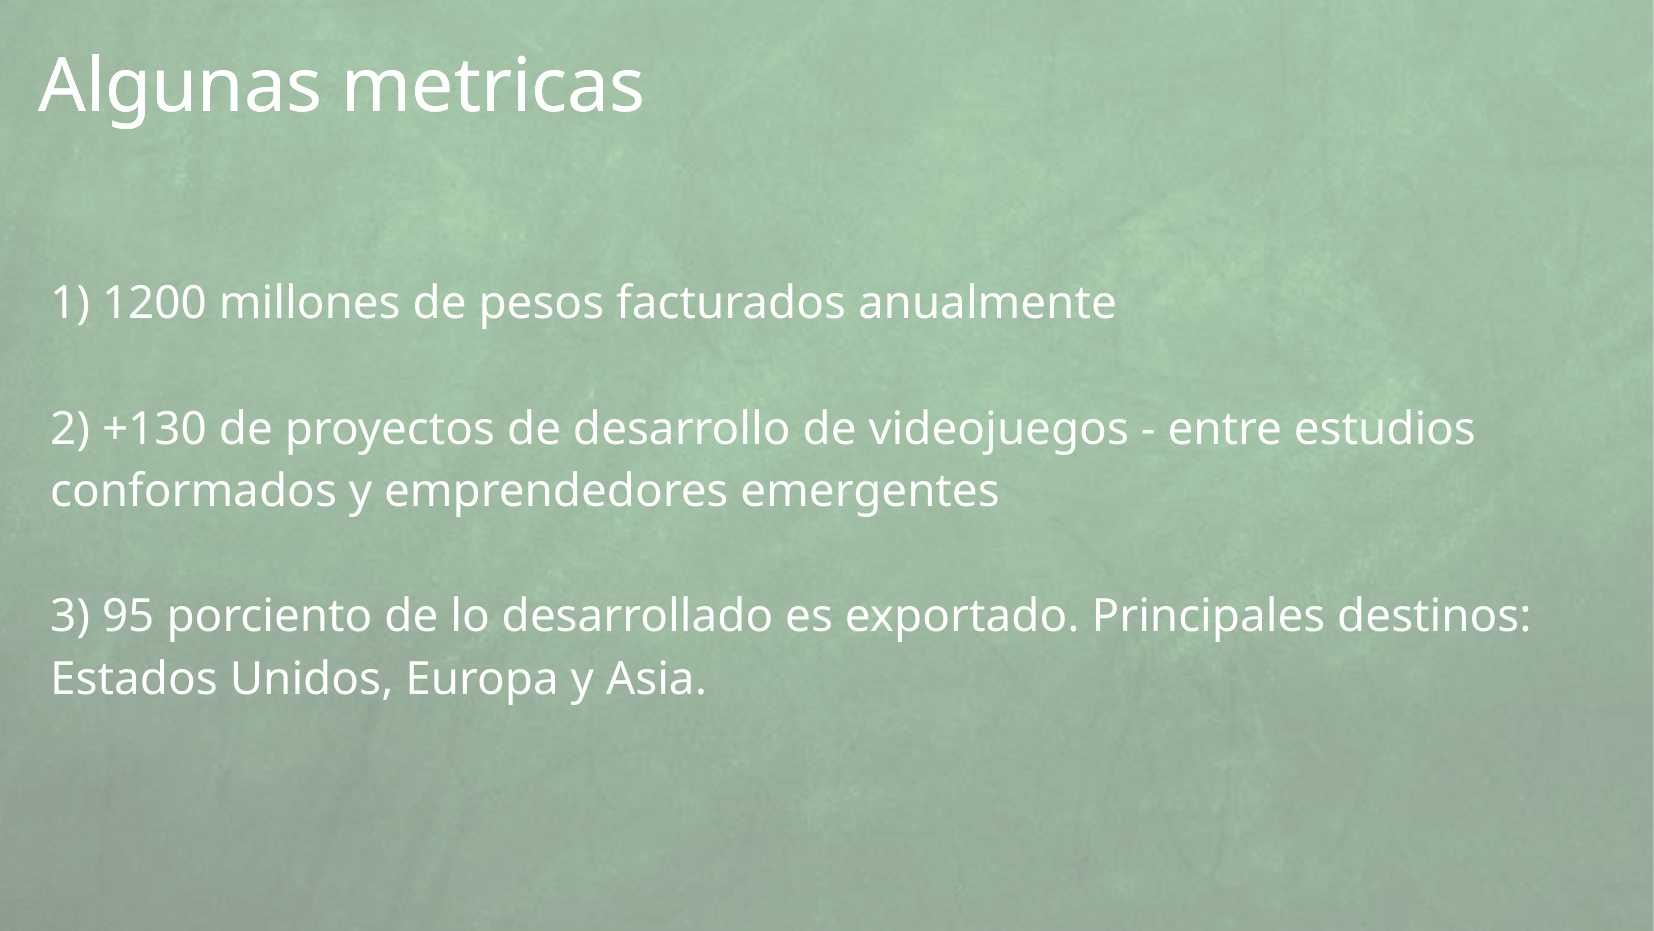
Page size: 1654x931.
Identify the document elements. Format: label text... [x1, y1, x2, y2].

text_box Algunas metricas [23, 23, 1548, 234]
text_box 1) 1200 millones de pesos facturados anualmente 2) +130 de proyectos de desarrollo de videojuegos - entre estudios conformados y emprendedores emergentes 3) 95 porciento de lo desarrollado es exportado. Principales destinos: Estados Unidos, Europa y Asia. [35, 262, 1560, 852]
